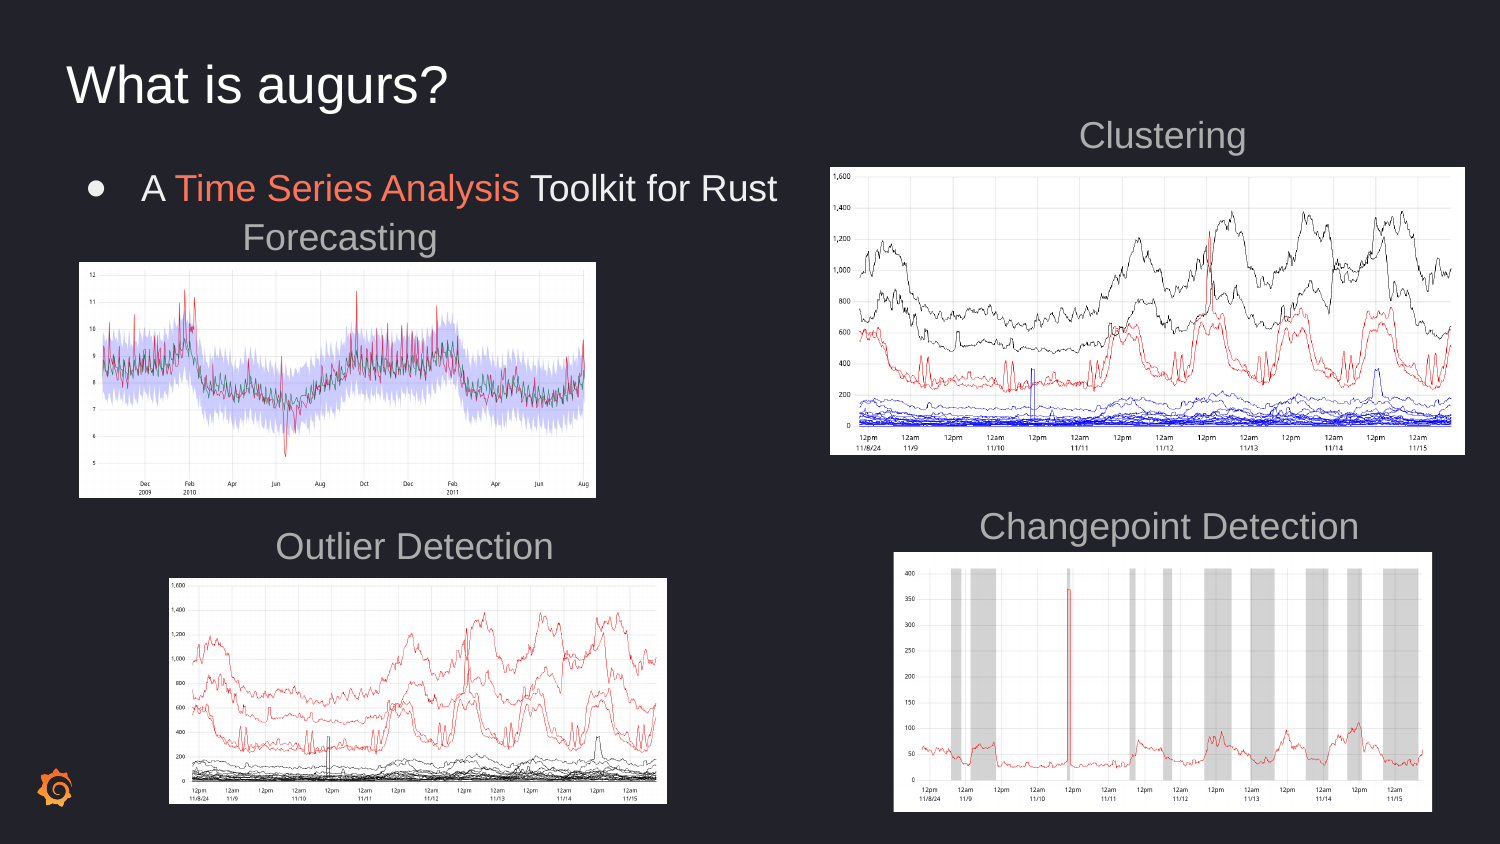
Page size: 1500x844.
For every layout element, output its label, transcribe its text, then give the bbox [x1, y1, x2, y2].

picture [37, 768, 72, 807]
picture [830, 167, 1465, 455]
text_box Forecasting [146, 212, 534, 260]
list A Time Series Analysis Toolkit for Rust [51, 126, 1449, 687]
text_box Clustering [942, 110, 1383, 158]
picture [79, 262, 596, 498]
text_box Changepoint Detection [949, 501, 1390, 548]
title What is augurs? [51, 35, 1449, 126]
picture [169, 578, 667, 804]
text_box Outlier Detection [221, 520, 609, 568]
picture [893, 552, 1433, 812]
